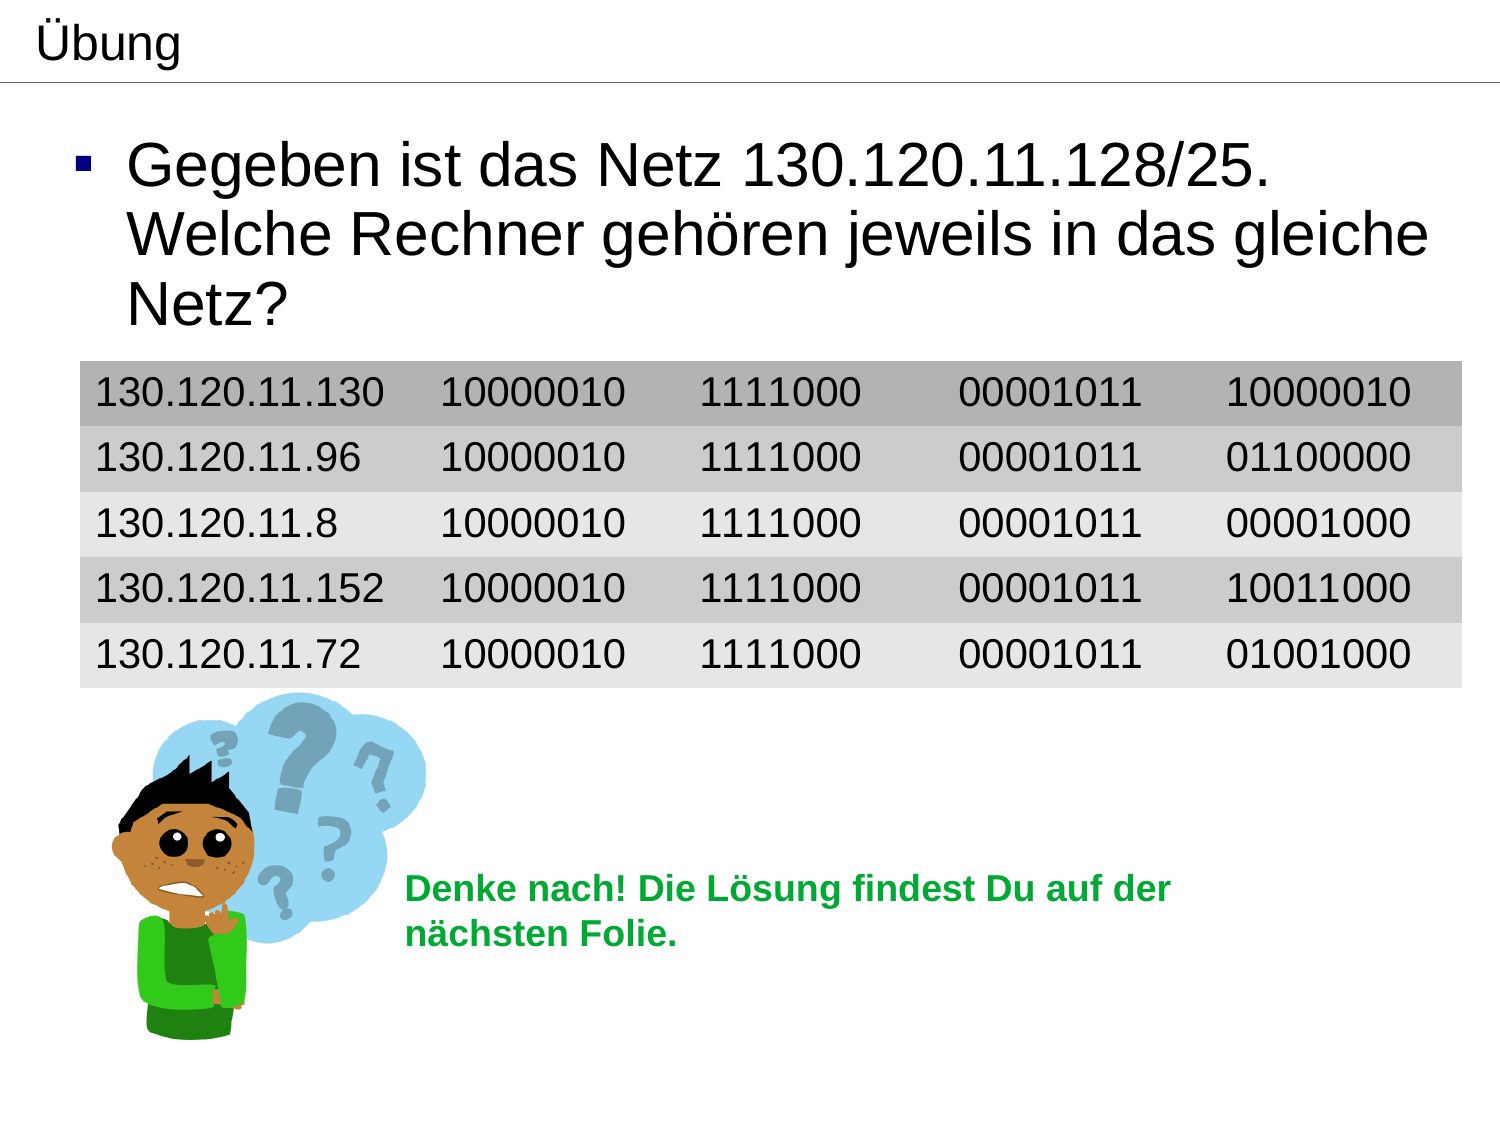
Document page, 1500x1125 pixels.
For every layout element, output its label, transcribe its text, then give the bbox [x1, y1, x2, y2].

table_cell 1111000 [685, 623, 944, 688]
table_cell 10000010 [425, 426, 685, 492]
table_cell 130.120.11.72 [80, 623, 425, 688]
table_header 10000010 [425, 361, 685, 426]
table_cell 01100000 [1211, 426, 1462, 492]
table_header 1111000 [685, 361, 944, 426]
table_cell 130.120.11.152 [80, 557, 425, 623]
table_header 10000010 [1211, 361, 1462, 426]
table_cell 00001000 [1211, 492, 1462, 557]
table_cell 130.120.11.8 [80, 492, 425, 557]
title Übung [35, 15, 1437, 71]
table_header 00001011 [944, 361, 1211, 426]
table_cell 10000010 [425, 557, 685, 623]
table_cell 00001011 [944, 557, 1211, 623]
table_cell 10000010 [425, 492, 685, 557]
table_cell 1111000 [685, 492, 944, 557]
text_box Denke nach! Die Lösung findest Du auf der nächsten Folie. [426, 856, 1323, 962]
table_cell 130.120.11.96 [80, 426, 425, 492]
table_cell 1111000 [685, 426, 944, 492]
table_cell 10000010 [425, 623, 685, 688]
table_cell 00001011 [944, 492, 1211, 557]
table_cell 00001011 [944, 623, 1211, 688]
table_cell 10011000 [1211, 557, 1462, 623]
picture [111, 692, 426, 1040]
table_cell 01001000 [1211, 623, 1462, 688]
table_cell 00001011 [944, 426, 1211, 492]
list Gegeben ist das Netz 130.120.11.128/25. Welche Rechner gehören jeweils in das gleiche Netz? [59, 129, 1437, 340]
table_cell 1111000 [685, 557, 944, 623]
table_header 130.120.11.130 [80, 361, 425, 426]
